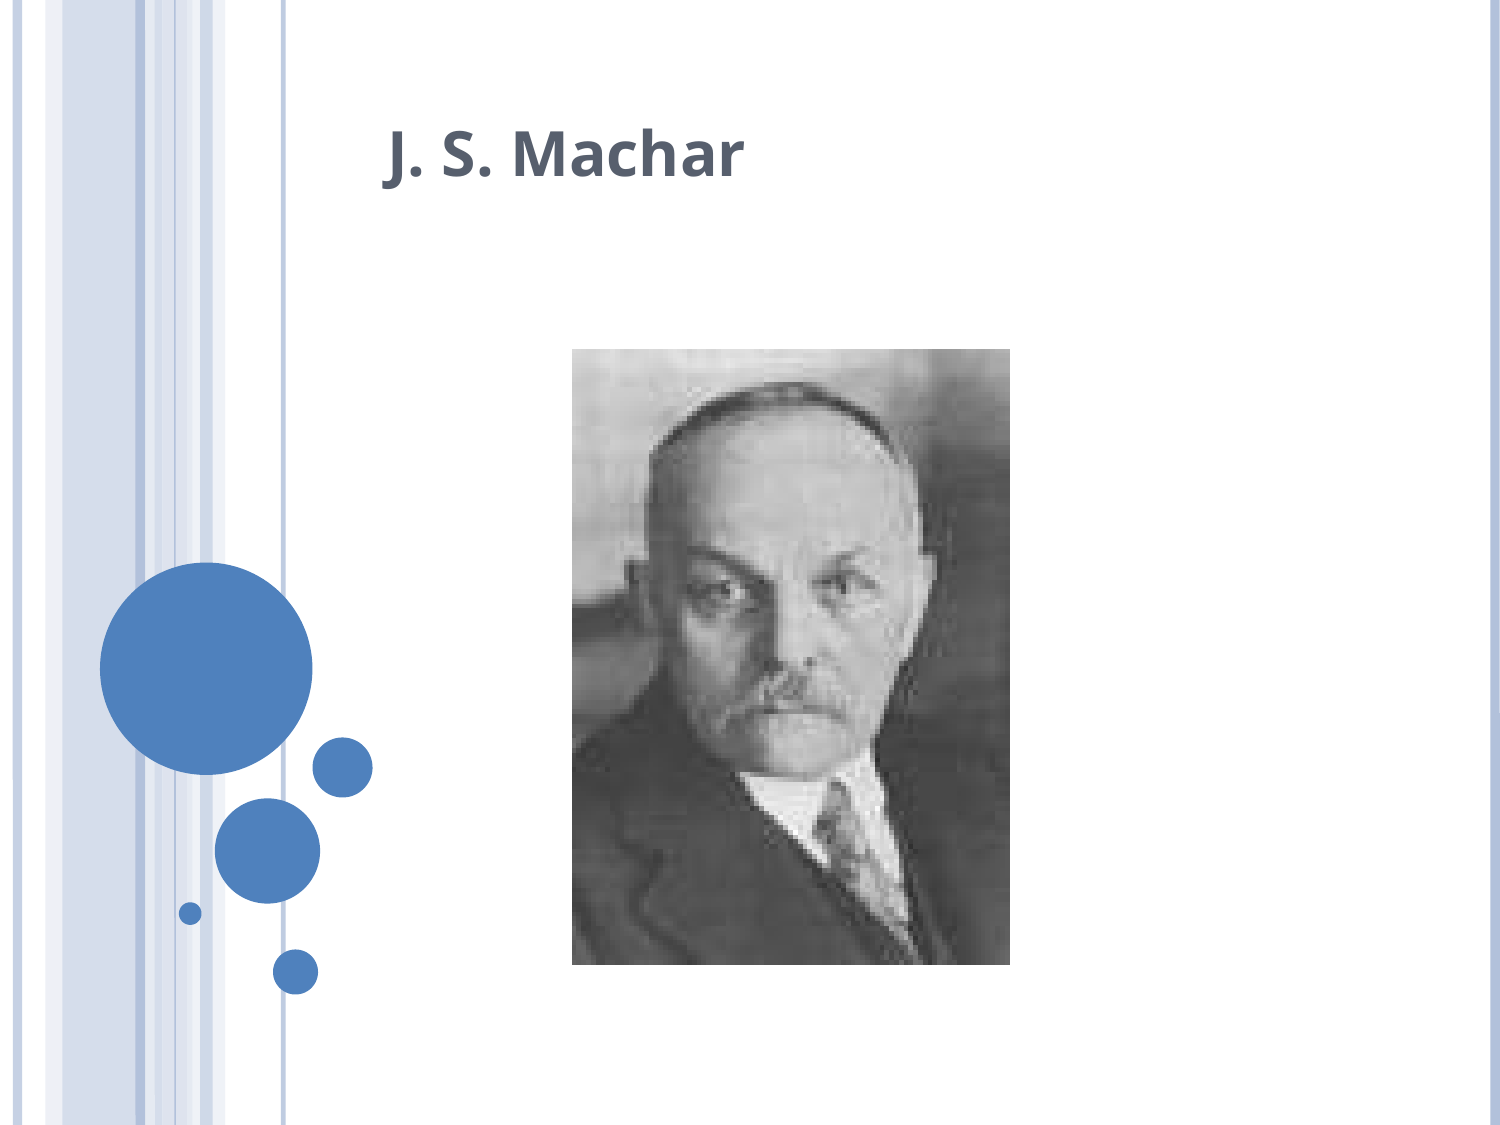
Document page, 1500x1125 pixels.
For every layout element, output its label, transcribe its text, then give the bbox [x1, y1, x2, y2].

title J. S. Machar [371, 66, 1385, 197]
picture [572, 349, 1010, 965]
